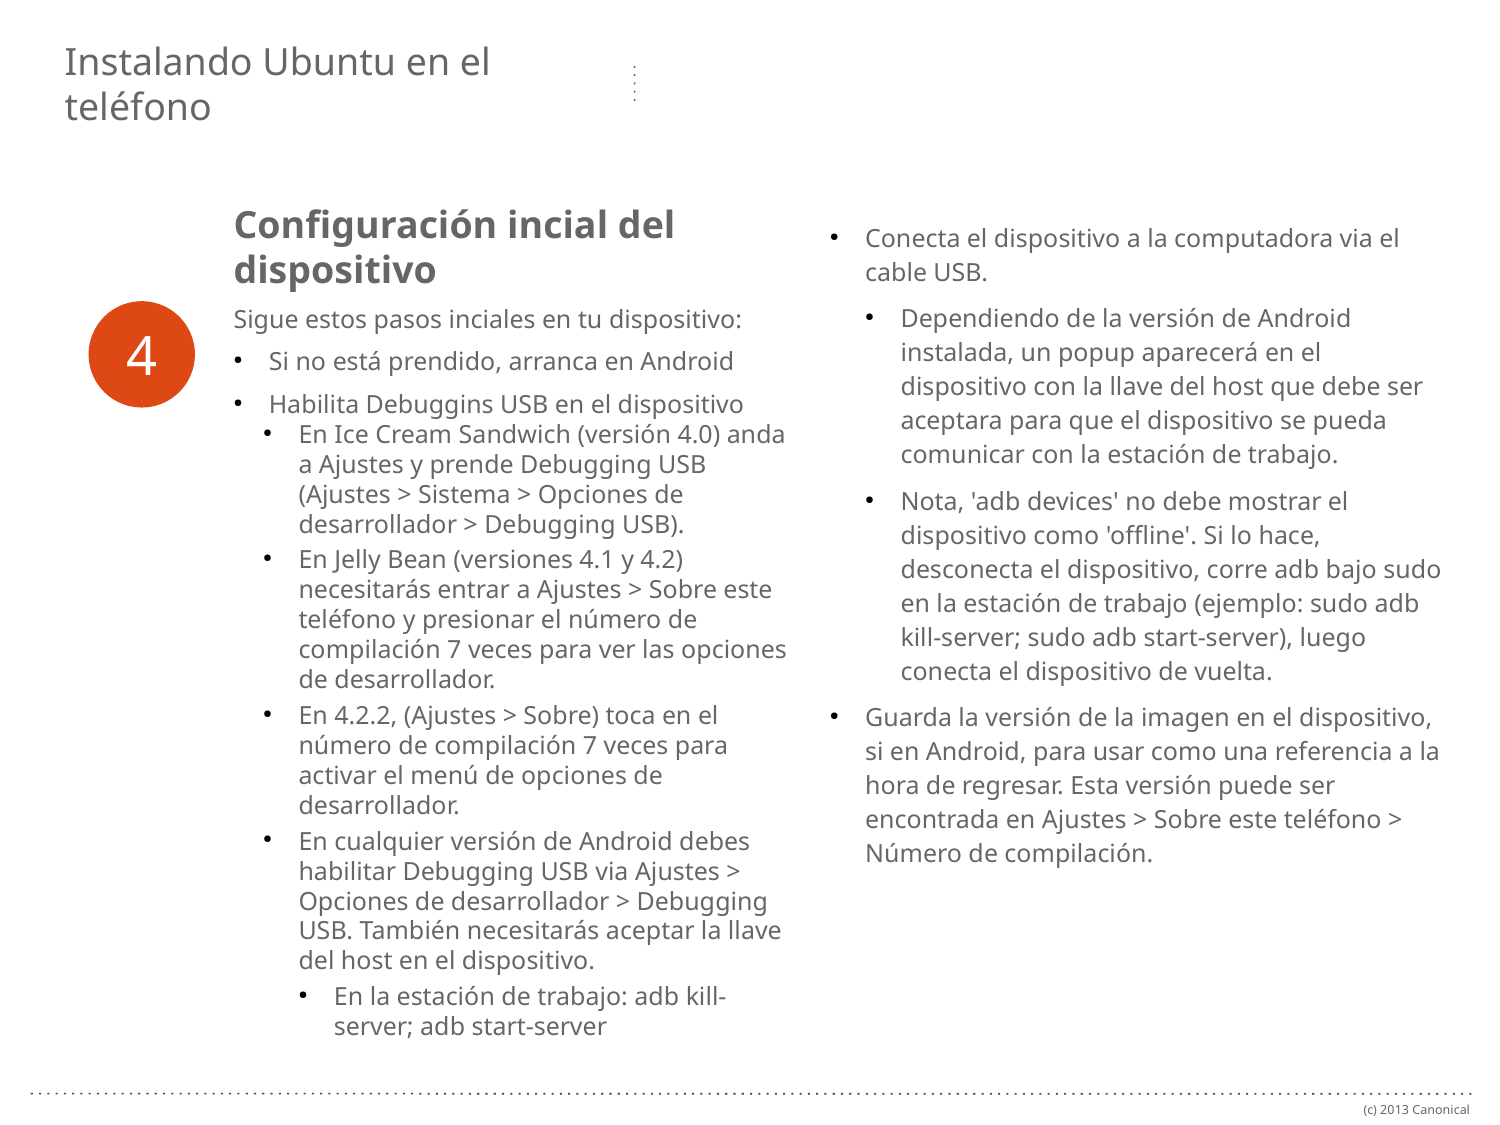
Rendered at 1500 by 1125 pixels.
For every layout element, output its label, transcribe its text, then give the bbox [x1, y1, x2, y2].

text_box Conecta el dispositivo a la computadora via el cable USB. Dependiendo de la versión de Android instalada, un popup aparecerá en el dispositivo con la llave del host que debe ser aceptara para que el dispositivo se pueda comunicar con la estación de trabajo. Nota, 'adb devices' no debe mostrar el dispositivo como 'offline'. Si lo hace, desconecta el dispositivo, corre adb bajo sudo en la estación de trabajo (ejemplo: sudo adb kill-server; sudo adb start-server), luego conecta el dispositivo de vuelta. Guarda la versión de la imagen en el dispositivo, si en Android, para usar como una referencia a la hora de regresar. Esta versión puede ser encontrada en Ajustes > Sobre este teléfono > Número de compilación. [814, 149, 1465, 806]
text_box (c) 2013 Canonical [19, 1099, 1485, 1119]
title Instalando Ubuntu en el teléfono [49, 53, 650, 114]
text_box 4 [88, 301, 195, 408]
list Configuración incial del dispositivo Sigue estos pasos inciales en tu dispositivo: Si no está prendido, arranca en Android Habilita Debuggins USB en el dispositivo En Ice Cream Sandwich (versión 4.0) anda a Ajustes y prende Debugging USB (Ajustes > Sistema > Opciones de desarrollador > Debugging USB). En Jelly Bean (versiones 4.1 y 4.2) necesitarás entrar a Ajustes > Sobre este teléfono y presionar el número de compilación 7 veces para ver las opciones de desarrollador. En 4.2.2, (Ajustes > Sobre) toca en el número de compilación 7 veces para activar el menú de opciones de desarrollador. En cualquier versión de Android debes habilitar Debugging USB via Ajustes > Opciones de desarrollador > Debugging USB. También necesitarás aceptar la llave del host en el dispositivo. En la estación de trabajo: adb kill-server; adb start-server [70, 185, 804, 1072]
